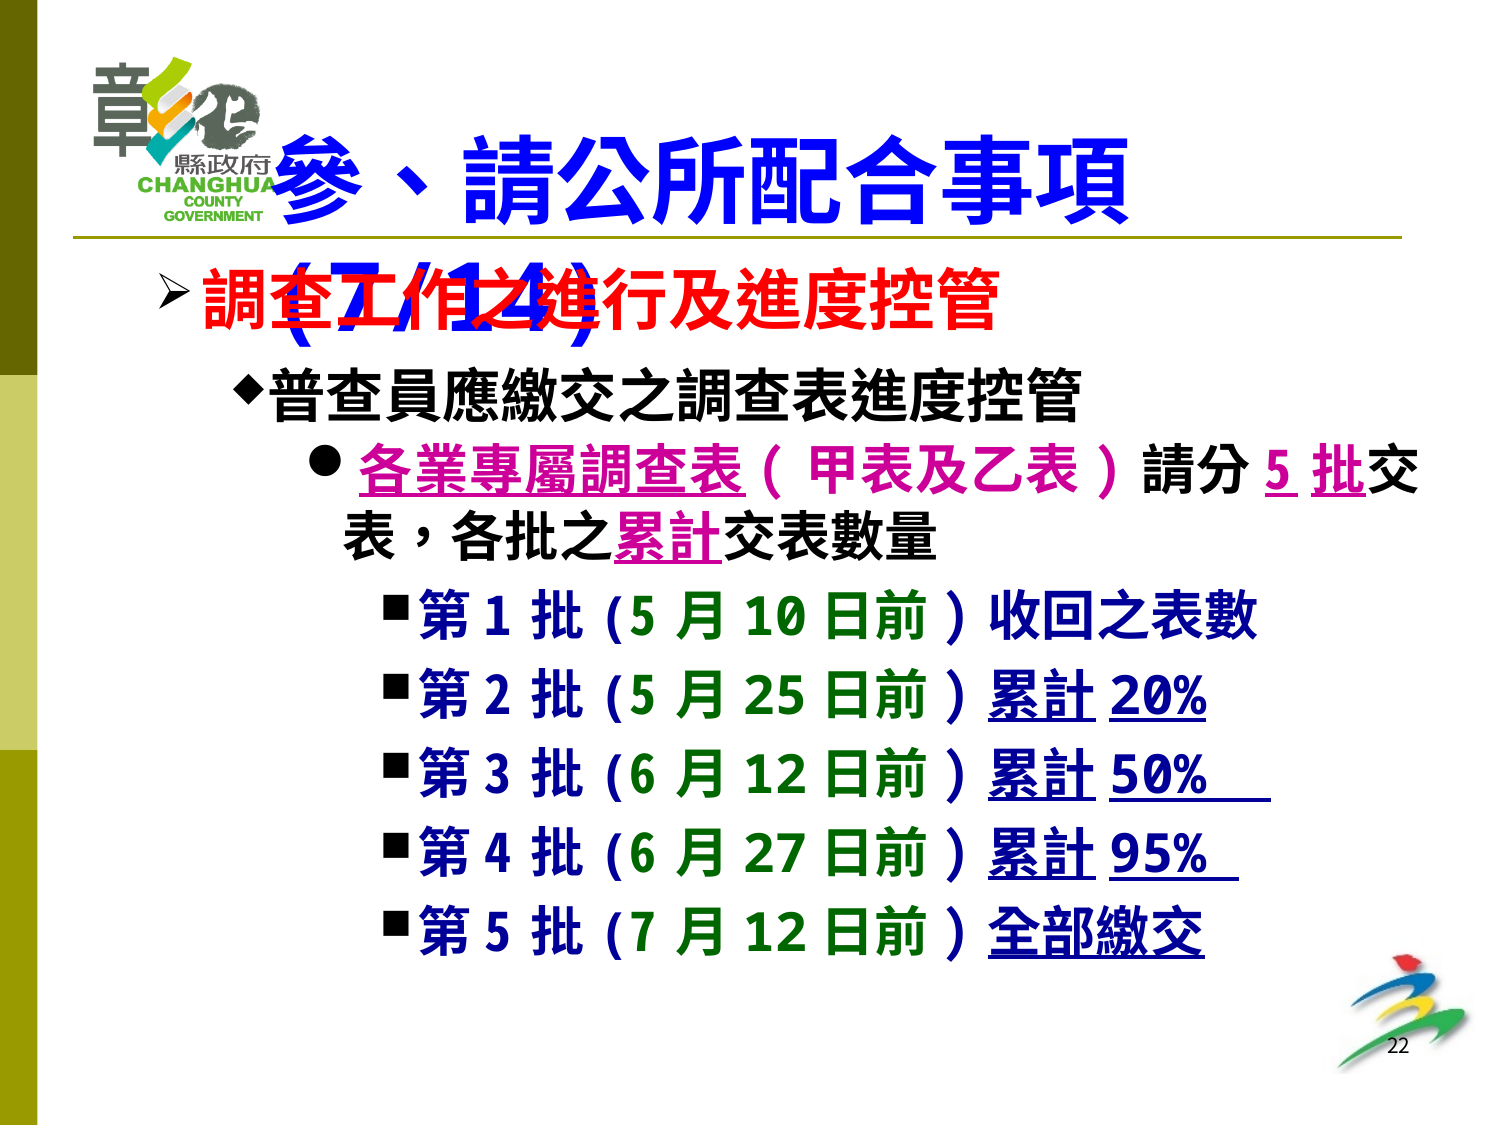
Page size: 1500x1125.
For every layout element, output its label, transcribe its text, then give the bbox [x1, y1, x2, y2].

list 調查工作之進行及進度控管 普查員應繳交之調查表進度控管 各業專屬調查表(甲表及乙表)請分5批交表，各批之累計交表數量 第1批(5月10日前)收回之表數 第2批(5月25日前)累計20% 第3批(6月12日前)累計50% 第4批(6月27日前)累計95% 第5批(7月12日前)全部繳交 [64, 255, 1436, 981]
picture [57, 42, 313, 235]
text_box <編號> [1074, 1025, 1426, 1101]
picture [1323, 934, 1477, 1074]
title 參、請公所配合事項(7/14) [253, 113, 1453, 247]
